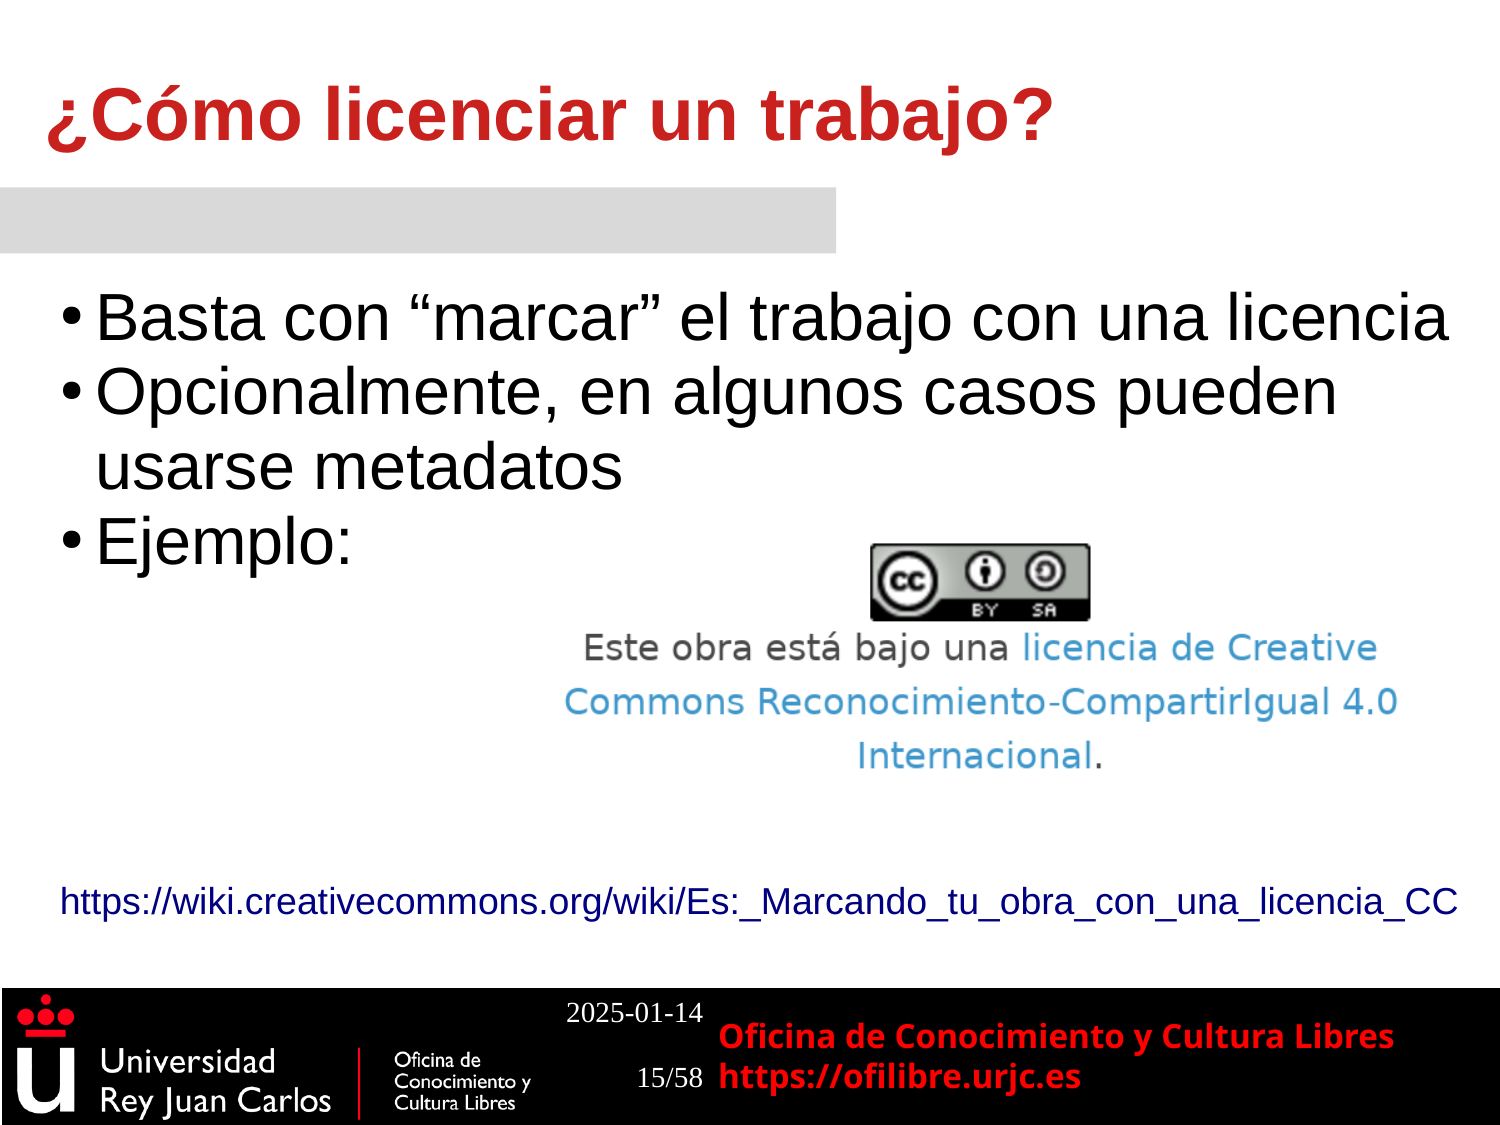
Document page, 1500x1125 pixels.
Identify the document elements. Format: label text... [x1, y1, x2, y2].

title [75, 7, 1425, 196]
text_box https://wiki.creativecommons.org/wiki/Es:_Marcando_tu_obra_con_una_licencia_CC [45, 873, 1478, 931]
text_box ¿Cómo licenciar un trabajo? [30, 64, 1306, 248]
picture [560, 531, 1406, 781]
text_box Basta con “marcar” el trabajo con una licencia Opcionalmente, en algunos casos pueden usarse metadatos Ejemplo: [45, 272, 1486, 587]
picture [17, 994, 531, 1120]
